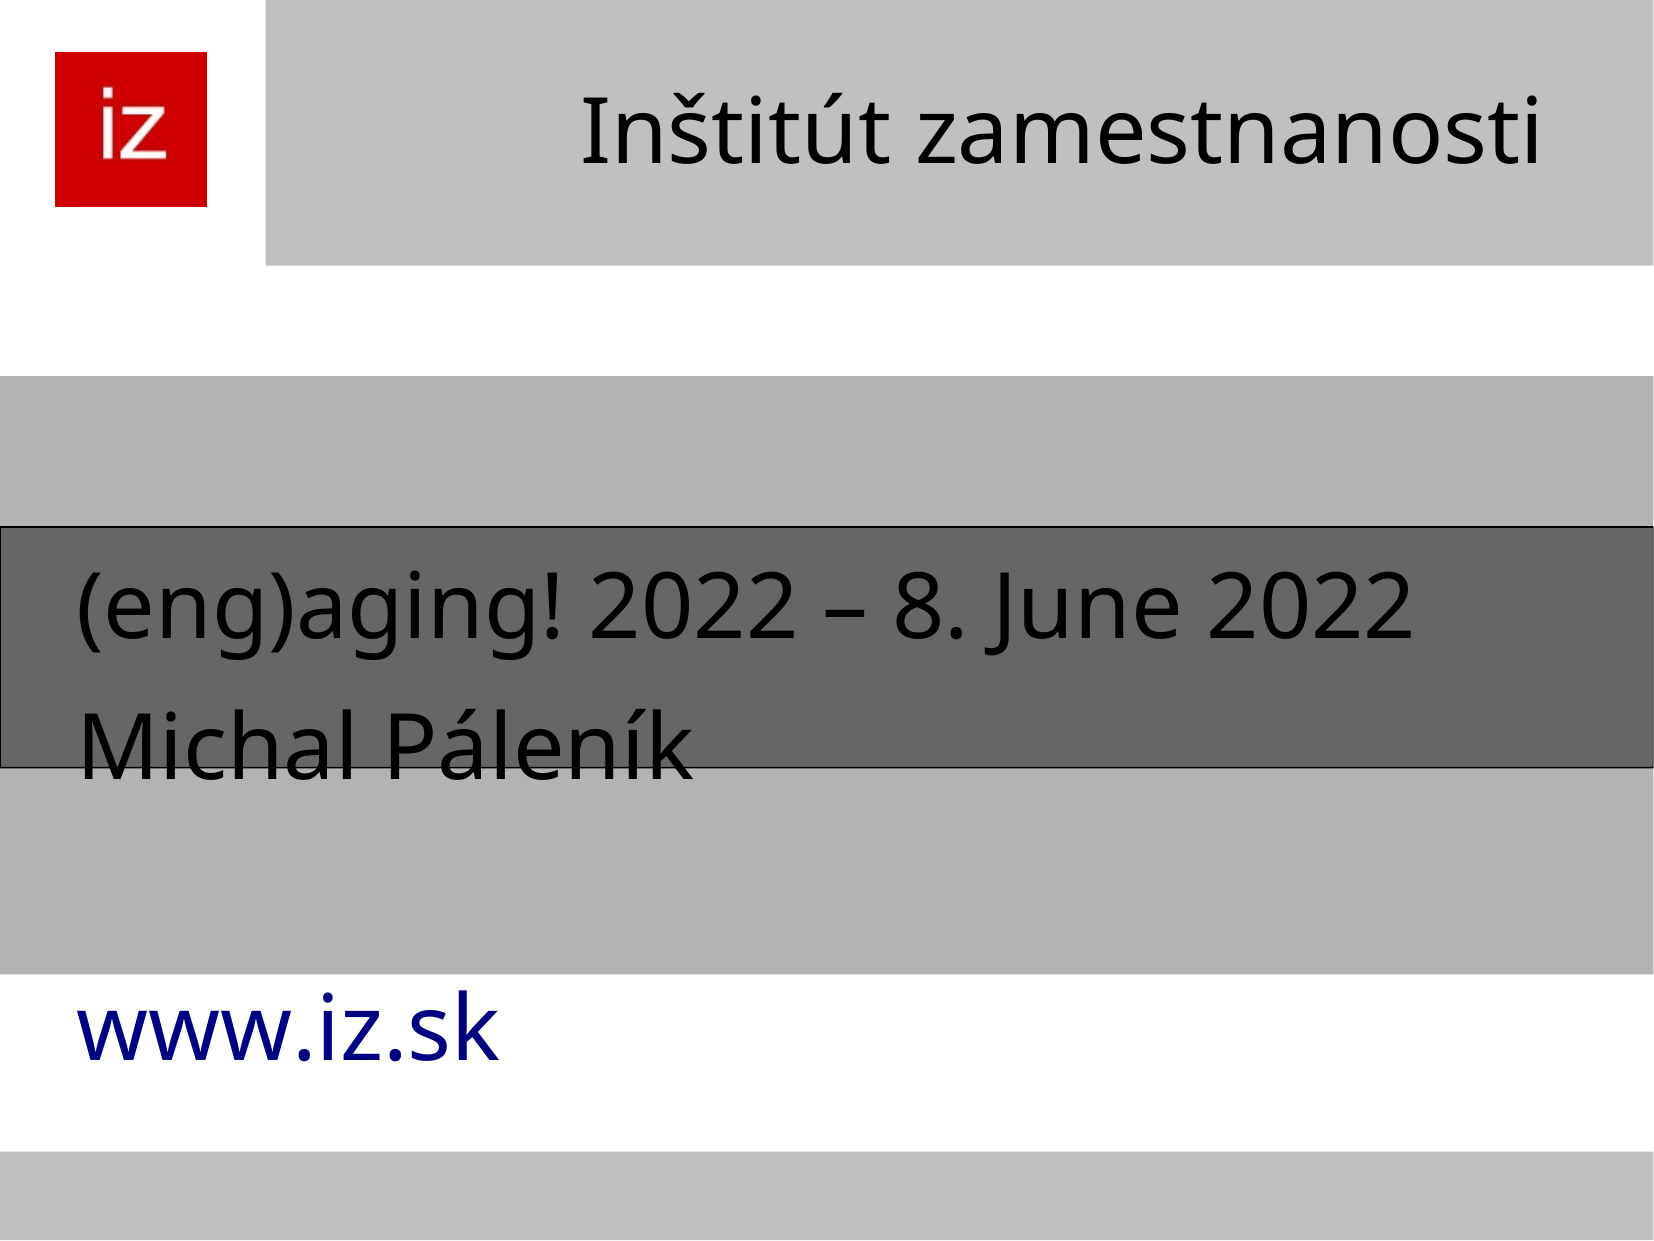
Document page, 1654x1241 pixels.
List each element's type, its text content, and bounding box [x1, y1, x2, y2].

title Inštitút zamestnanosti [561, 29, 1565, 237]
picture [55, 52, 207, 207]
text_box [0, 376, 1654, 975]
list (eng)aging! 2022 – 8. June 2022 Michal Páleník www.iz.sk [59, 558, 1506, 975]
